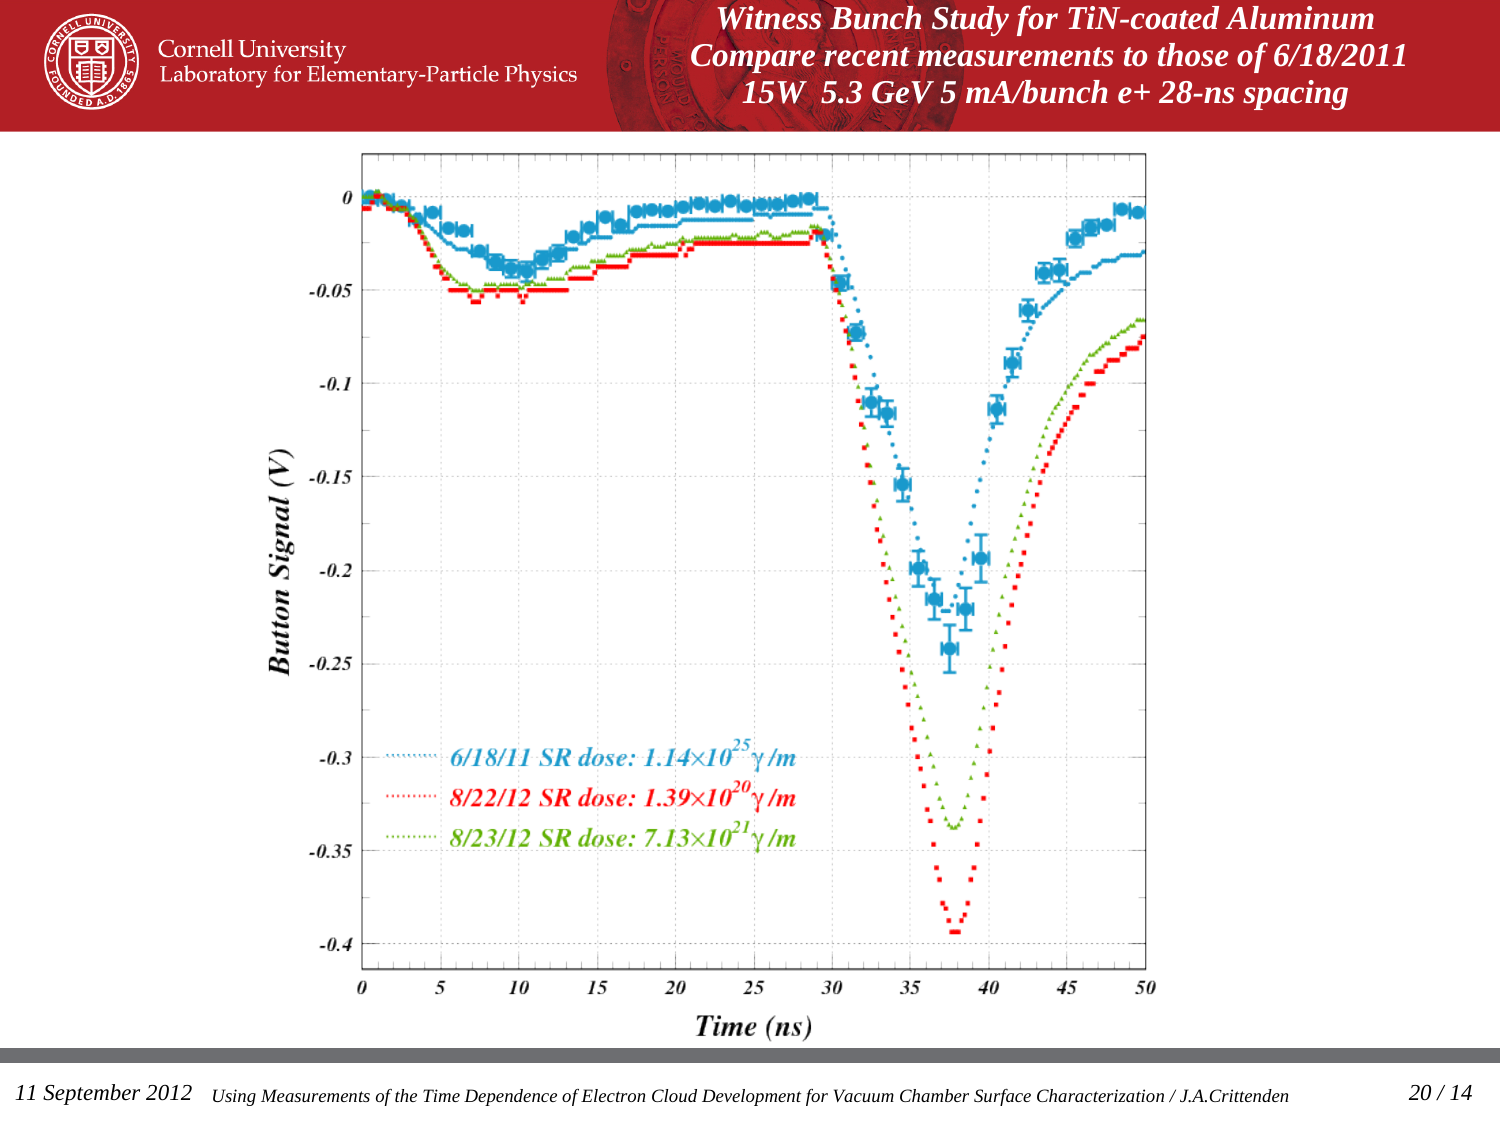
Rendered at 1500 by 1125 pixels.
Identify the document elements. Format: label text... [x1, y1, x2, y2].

picture [0, 0, 600, 132]
picture [262, 149, 1163, 1046]
text_box Witness Bunch Study for TiN-coated Aluminum Compare recent measurements to those of 6/18/2011 15W 5.3 GeV 5 mA/bunch e+ 28-ns spacing [600, 0, 1500, 136]
